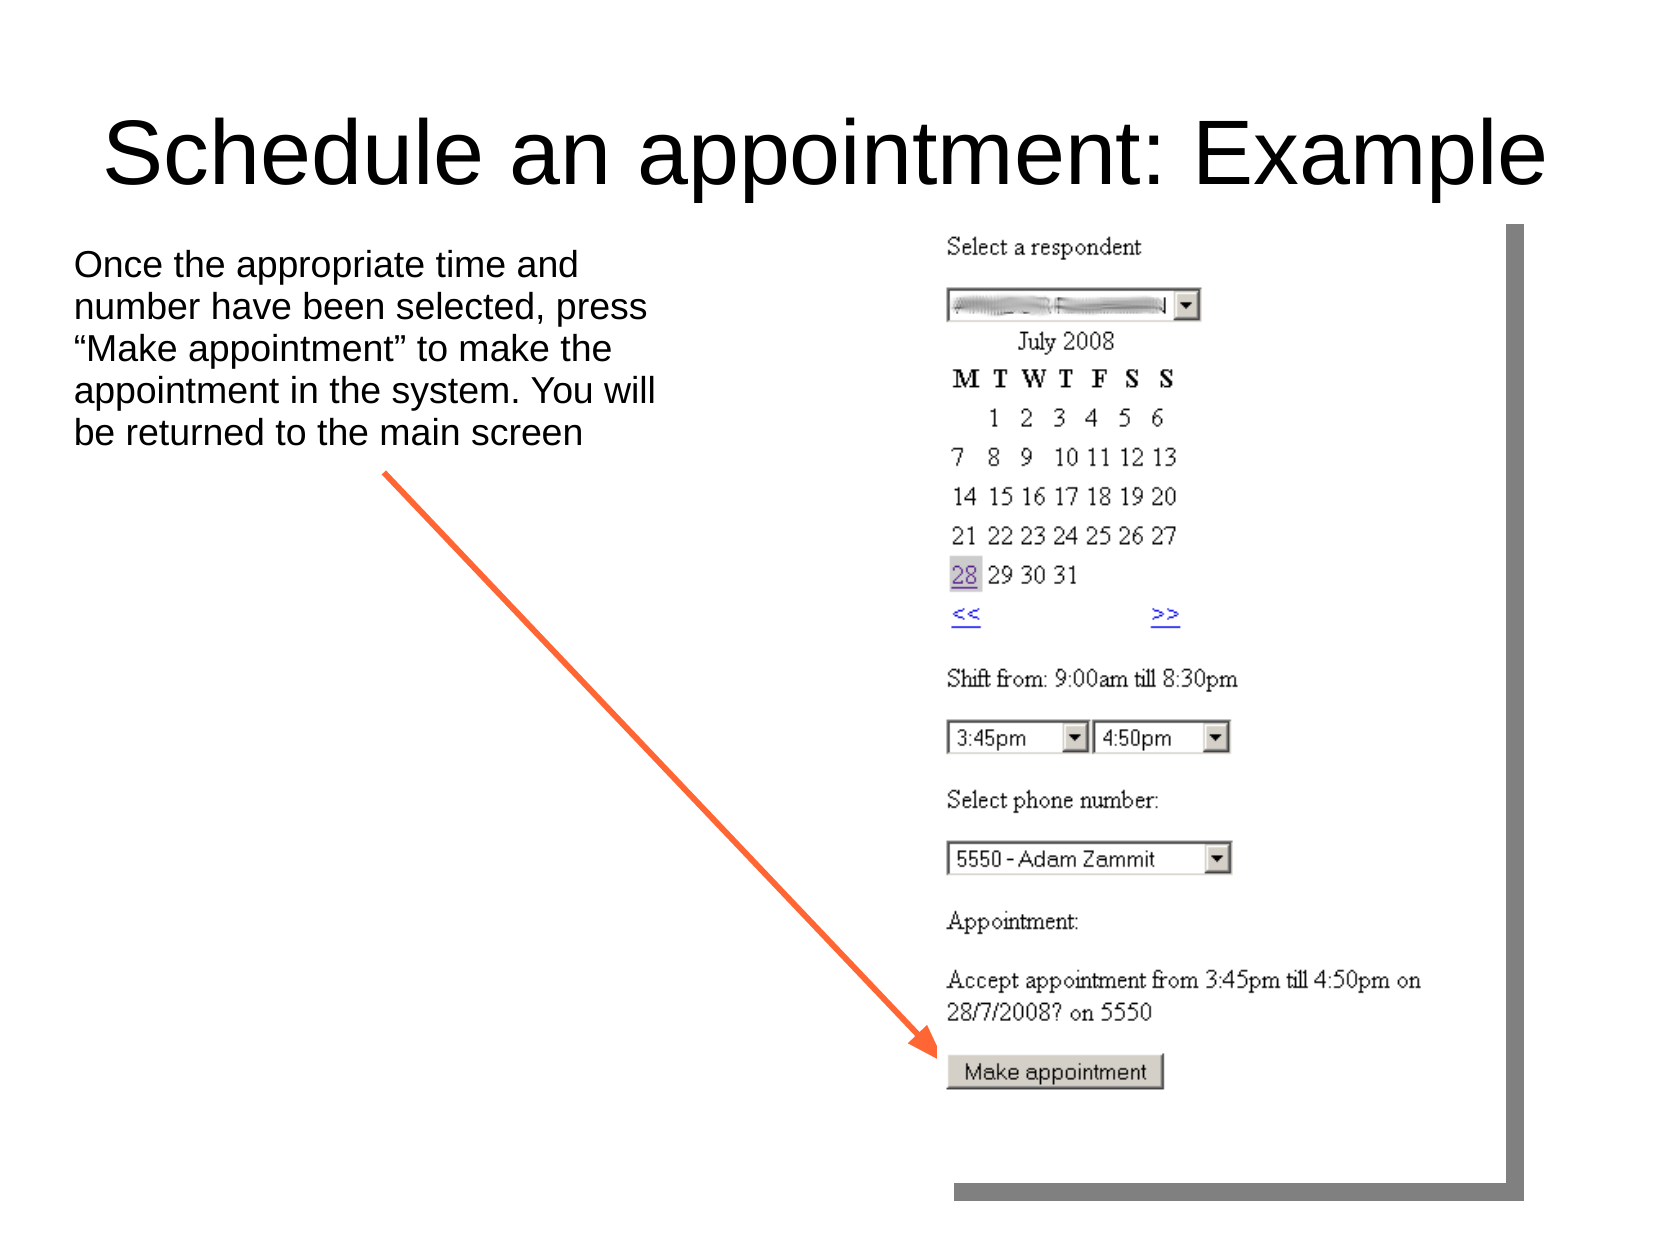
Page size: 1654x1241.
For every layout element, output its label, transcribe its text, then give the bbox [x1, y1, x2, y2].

text_box Once the appropriate time and number have been selected, press “Make appointment” to make the appointment in the system. You will be returned to the main screen [59, 236, 680, 546]
picture [937, 206, 1506, 1183]
title Schedule an appointment: Example [82, 56, 1571, 250]
